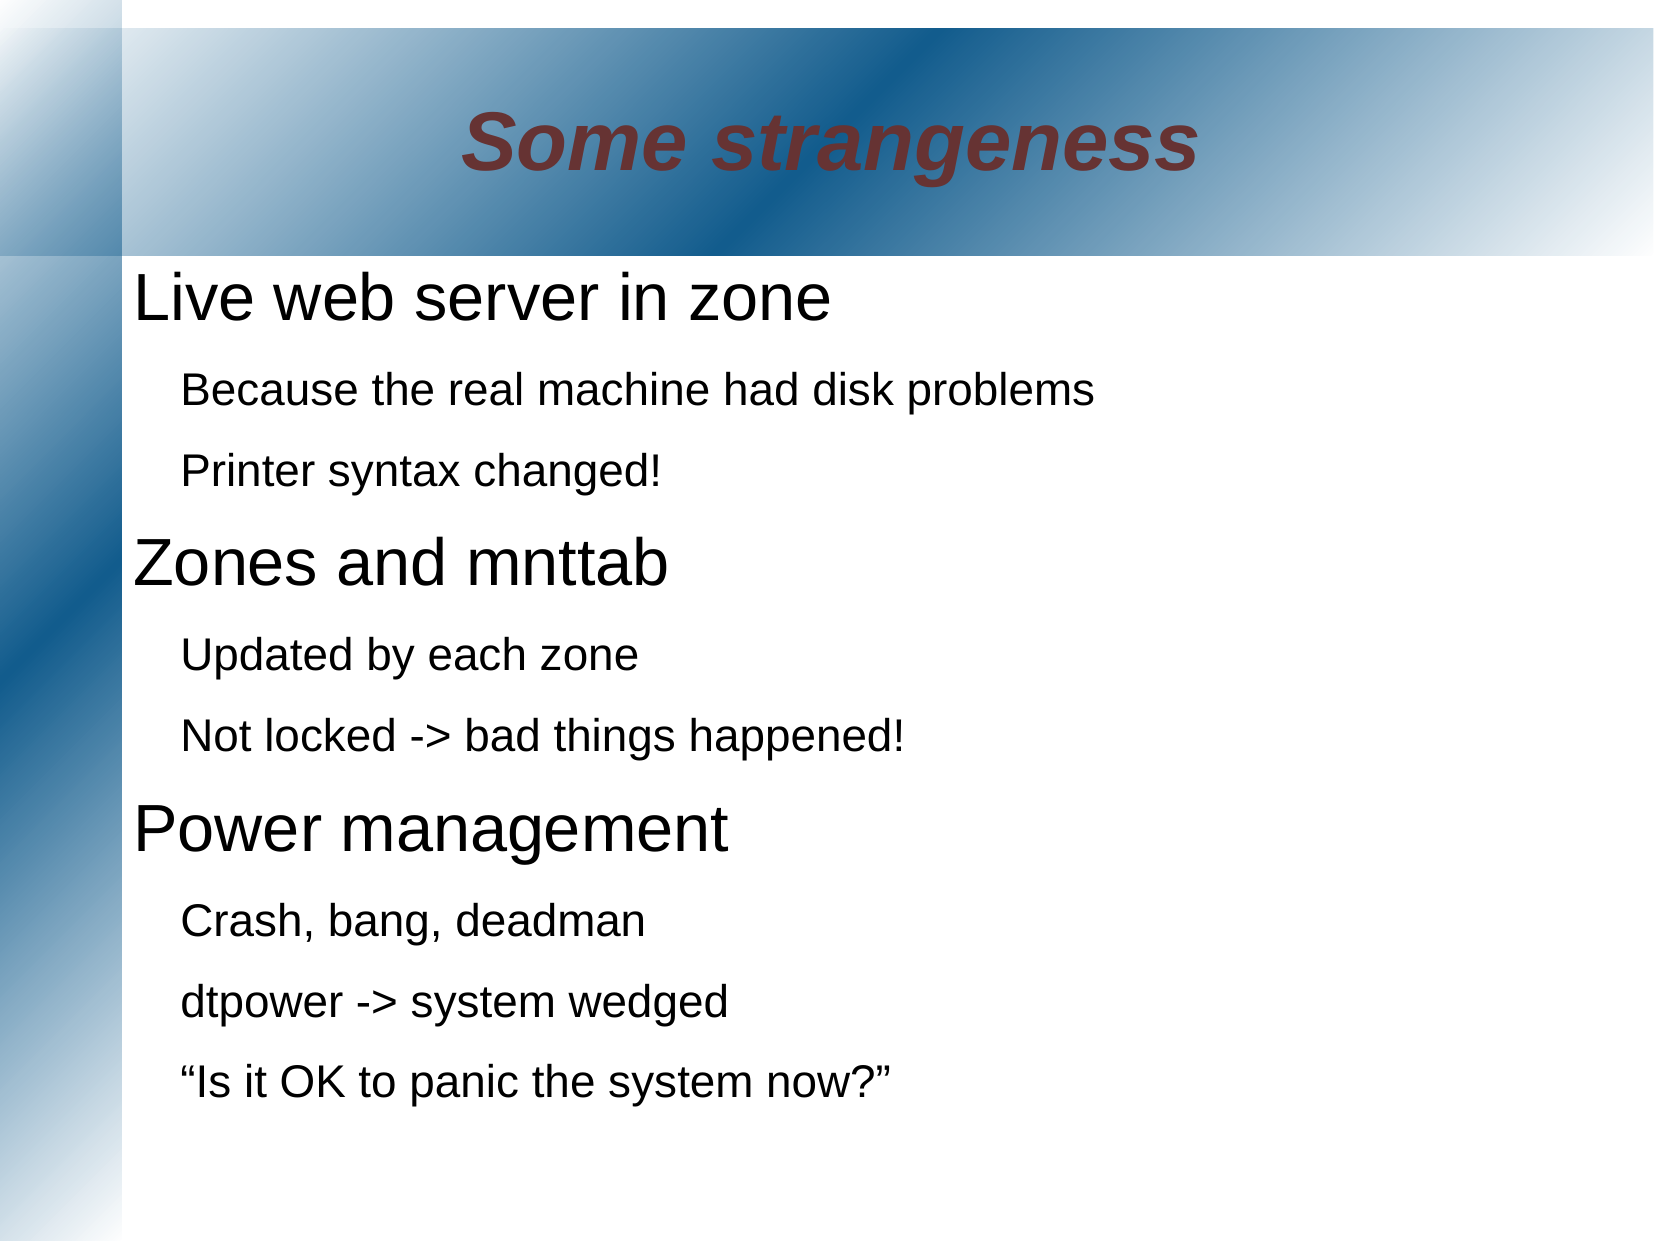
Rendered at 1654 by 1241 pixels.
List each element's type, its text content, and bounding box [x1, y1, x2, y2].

title Some strangeness [125, 37, 1538, 246]
list Live web server in zone Because the real machine had disk problems Printer syntax changed! Zones and mnttab Updated by each zone Not locked -> bad things happened! Power management Crash, bang, deadman dtpower -> system wedged “Is it OK to panic the system now?” [121, 259, 1534, 1162]
